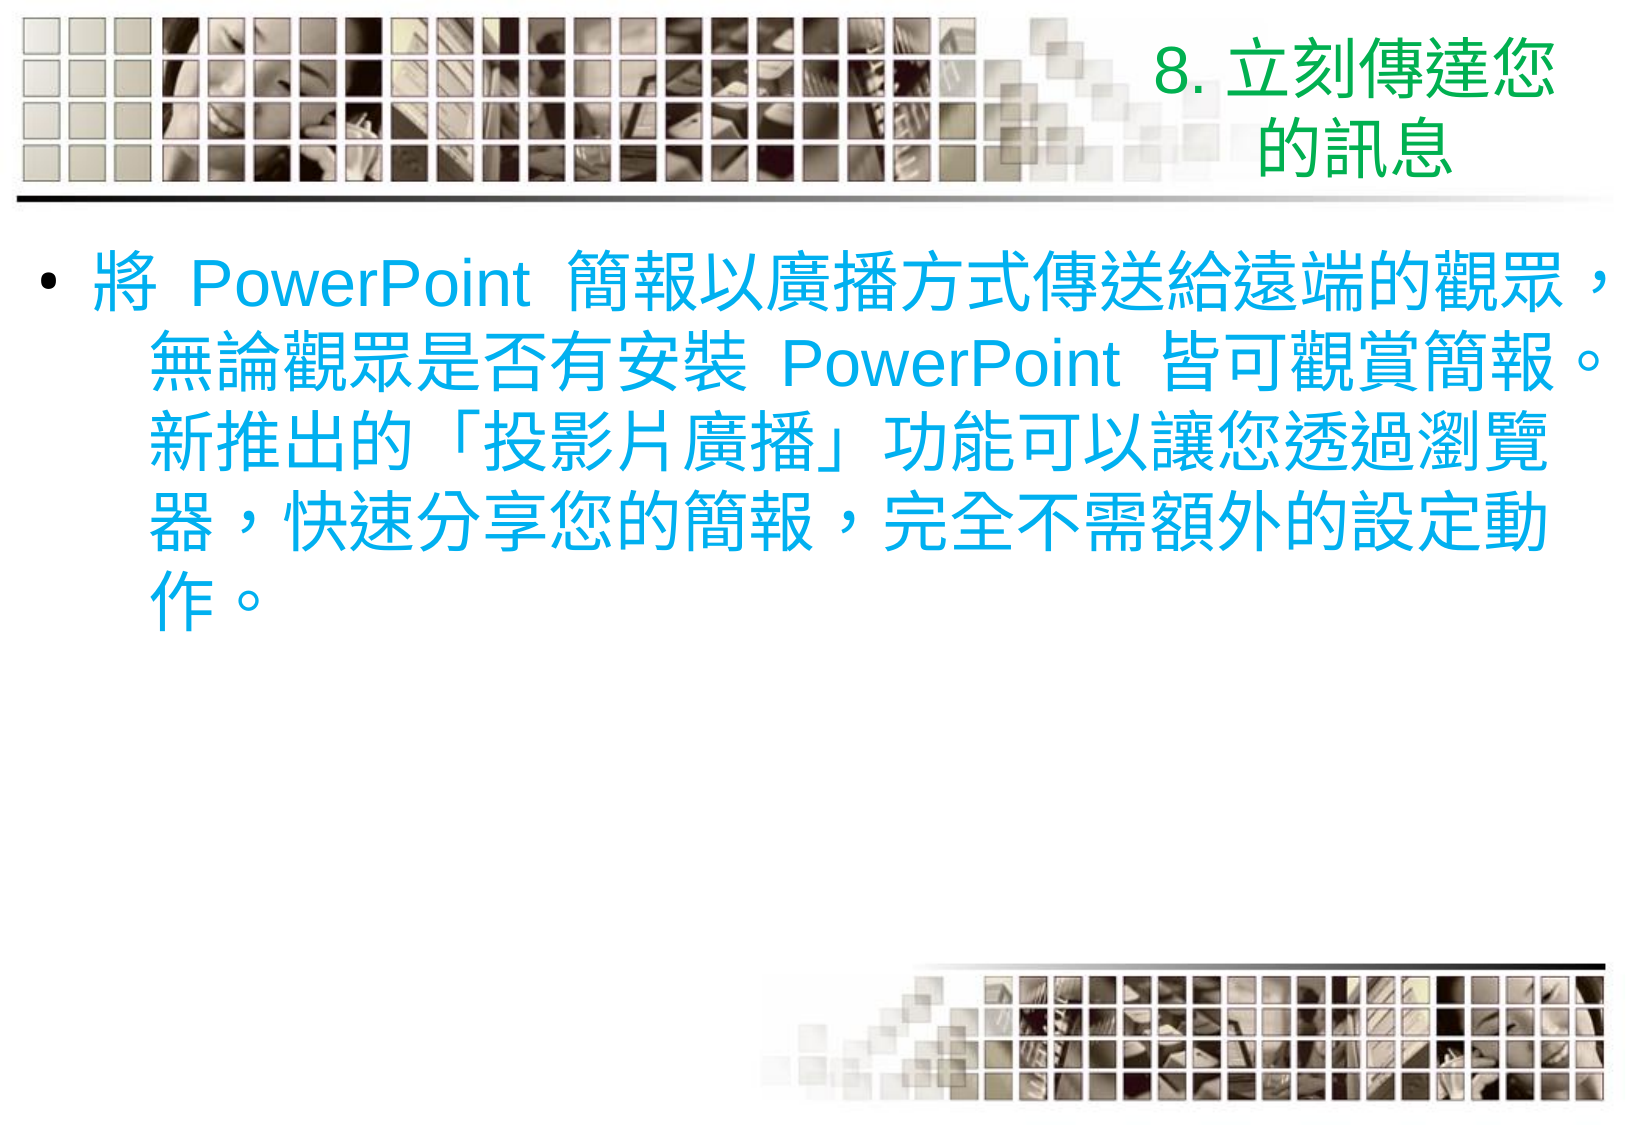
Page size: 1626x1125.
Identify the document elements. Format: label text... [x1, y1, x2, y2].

title 8.立刻傳達您的訊息 [1107, 19, 1604, 183]
list 將 PowerPoint 簡報以廣播方式傳送給遠端的觀眾，無論觀眾是否有安裝 PowerPoint 皆可觀賞簡報。新推出的「投影片廣播」功能可以讓您透過瀏覽器，快速分享您的簡報，完全不需額外的設定動作。 [21, 231, 1604, 941]
